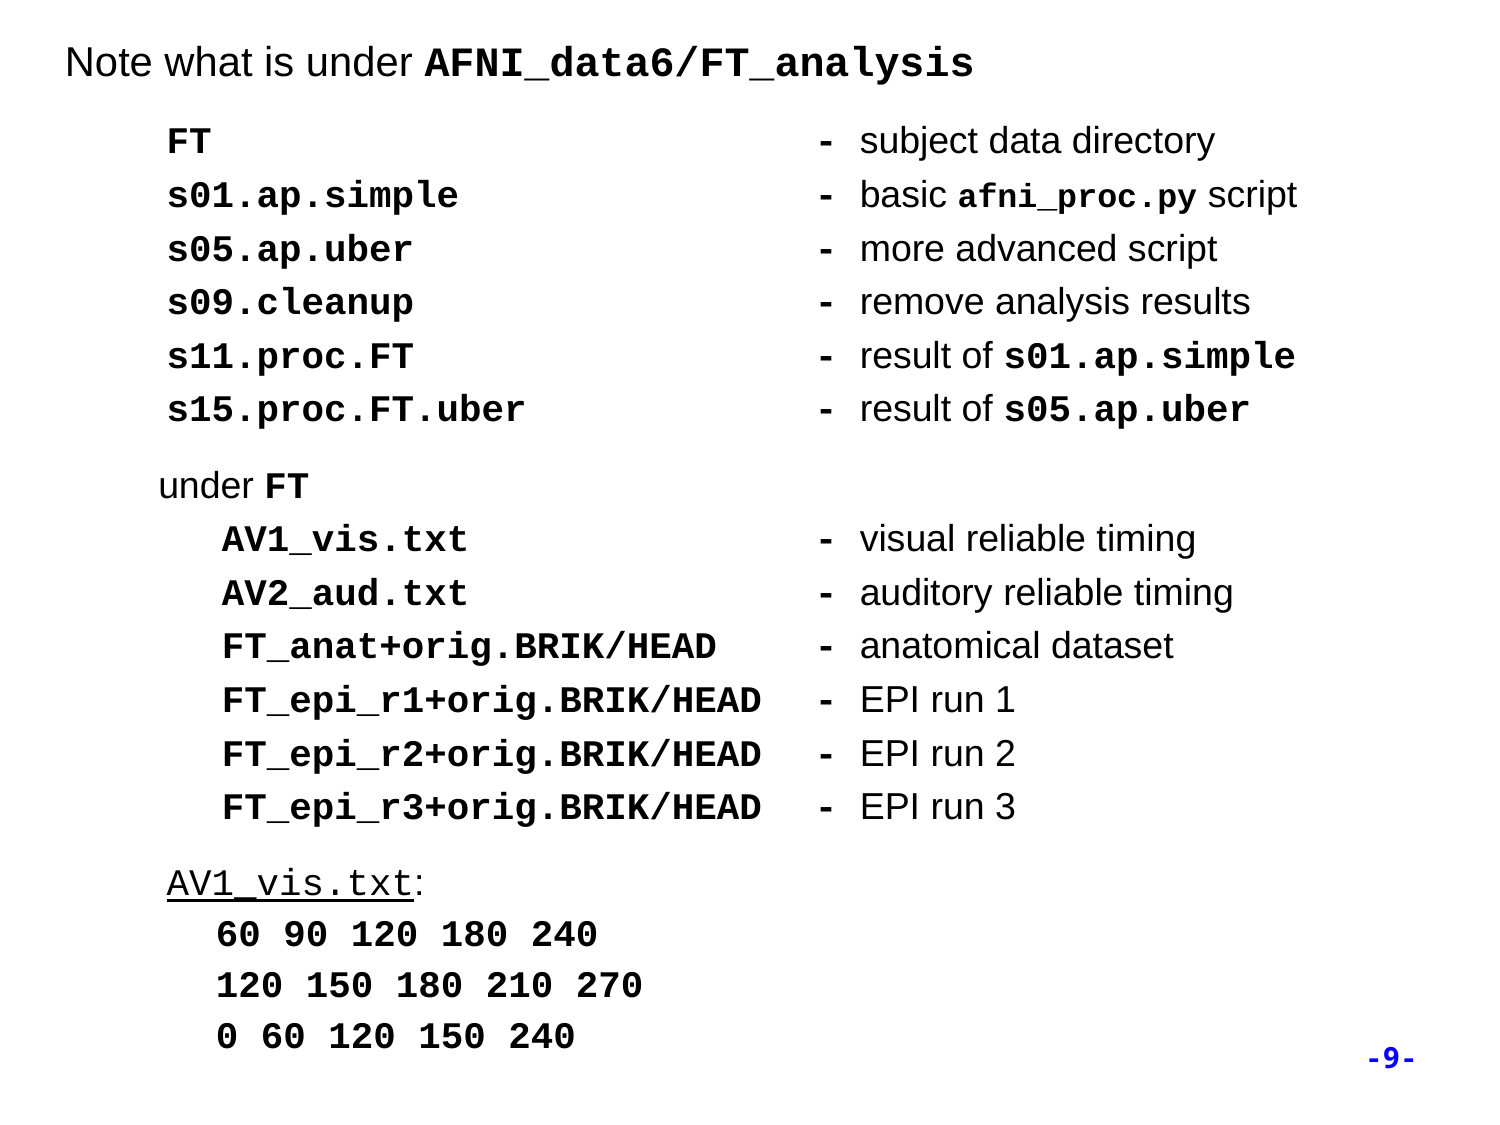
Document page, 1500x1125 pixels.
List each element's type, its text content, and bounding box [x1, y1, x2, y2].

list Note what is under AFNI_data6/FT_analysis FT - subject data directory s01.ap.simple - basic afni_proc.py script s05.ap.uber - more advanced script s09.cleanup - remove analysis results s11.proc.FT - result of s01.ap.simple s15.proc.FT.uber - result of s05.ap.uber under FT AV1_vis.txt - visual reliable timing AV2_aud.txt - auditory reliable timing FT_anat+orig.BRIK/HEAD - anatomical dataset FT_epi_r1+orig.BRIK/HEAD - EPI run 1 FT_epi_r2+orig.BRIK/HEAD - EPI run 2 FT_epi_r3+orig.BRIK/HEAD - EPI run 3 AV1_vis.txt: 60 90 120 180 240 120 150 180 210 270 0 60 120 150 240 [50, 31, 1463, 1088]
